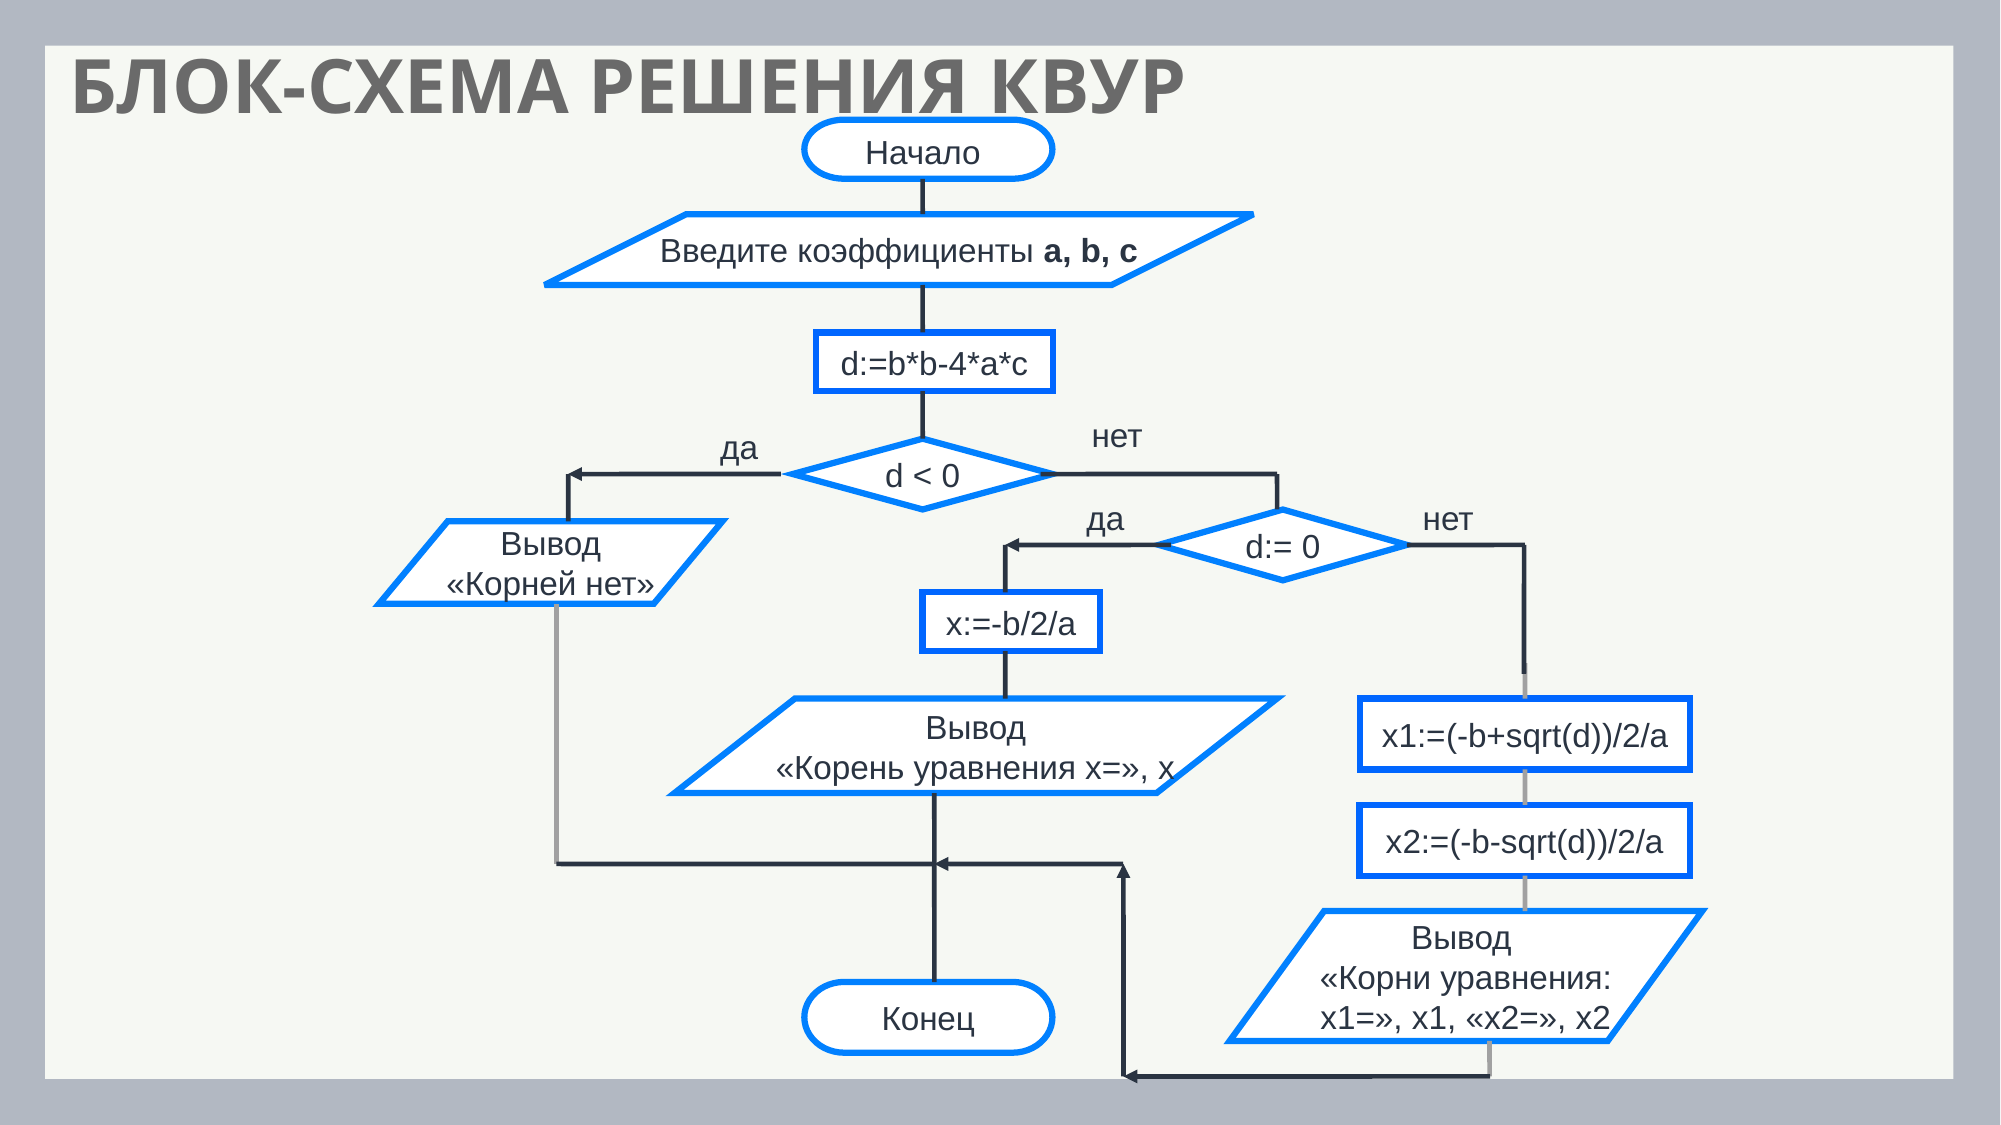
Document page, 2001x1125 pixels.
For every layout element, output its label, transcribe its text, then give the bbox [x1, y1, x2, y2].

text_box Вывод «Корней нет» [379, 521, 723, 604]
text_box Начало [804, 119, 1053, 179]
text_box d < 0 [792, 439, 1042, 510]
text_box да [1064, 497, 1147, 542]
text_box d:=b*b-4*a*c [816, 332, 1053, 392]
text_box нет [1075, 414, 1159, 462]
text_box Конец [804, 981, 1053, 1053]
text_box Вывод «Корень уравнения х=», х [674, 698, 1278, 794]
text_box БЛОК-СХЕМА РЕШЕНИЯ КВУР [54, 48, 1391, 131]
text_box Введите коэффициенты a, b, c [544, 214, 1254, 286]
text_box x:=-b/2/a [922, 592, 1100, 652]
text_box да [697, 426, 781, 471]
text_box d:= 0 [1168, 509, 1406, 581]
text_box Вывод «Корни уравнения: х1=», х1, «х2=», х2 [1229, 910, 1703, 1041]
text_box х1:=(-b+sqrt(d))/2/a [1360, 698, 1691, 770]
text_box х2:=(-b-sqrt(d))/2/a [1359, 804, 1690, 876]
text_box нет [1406, 497, 1490, 542]
